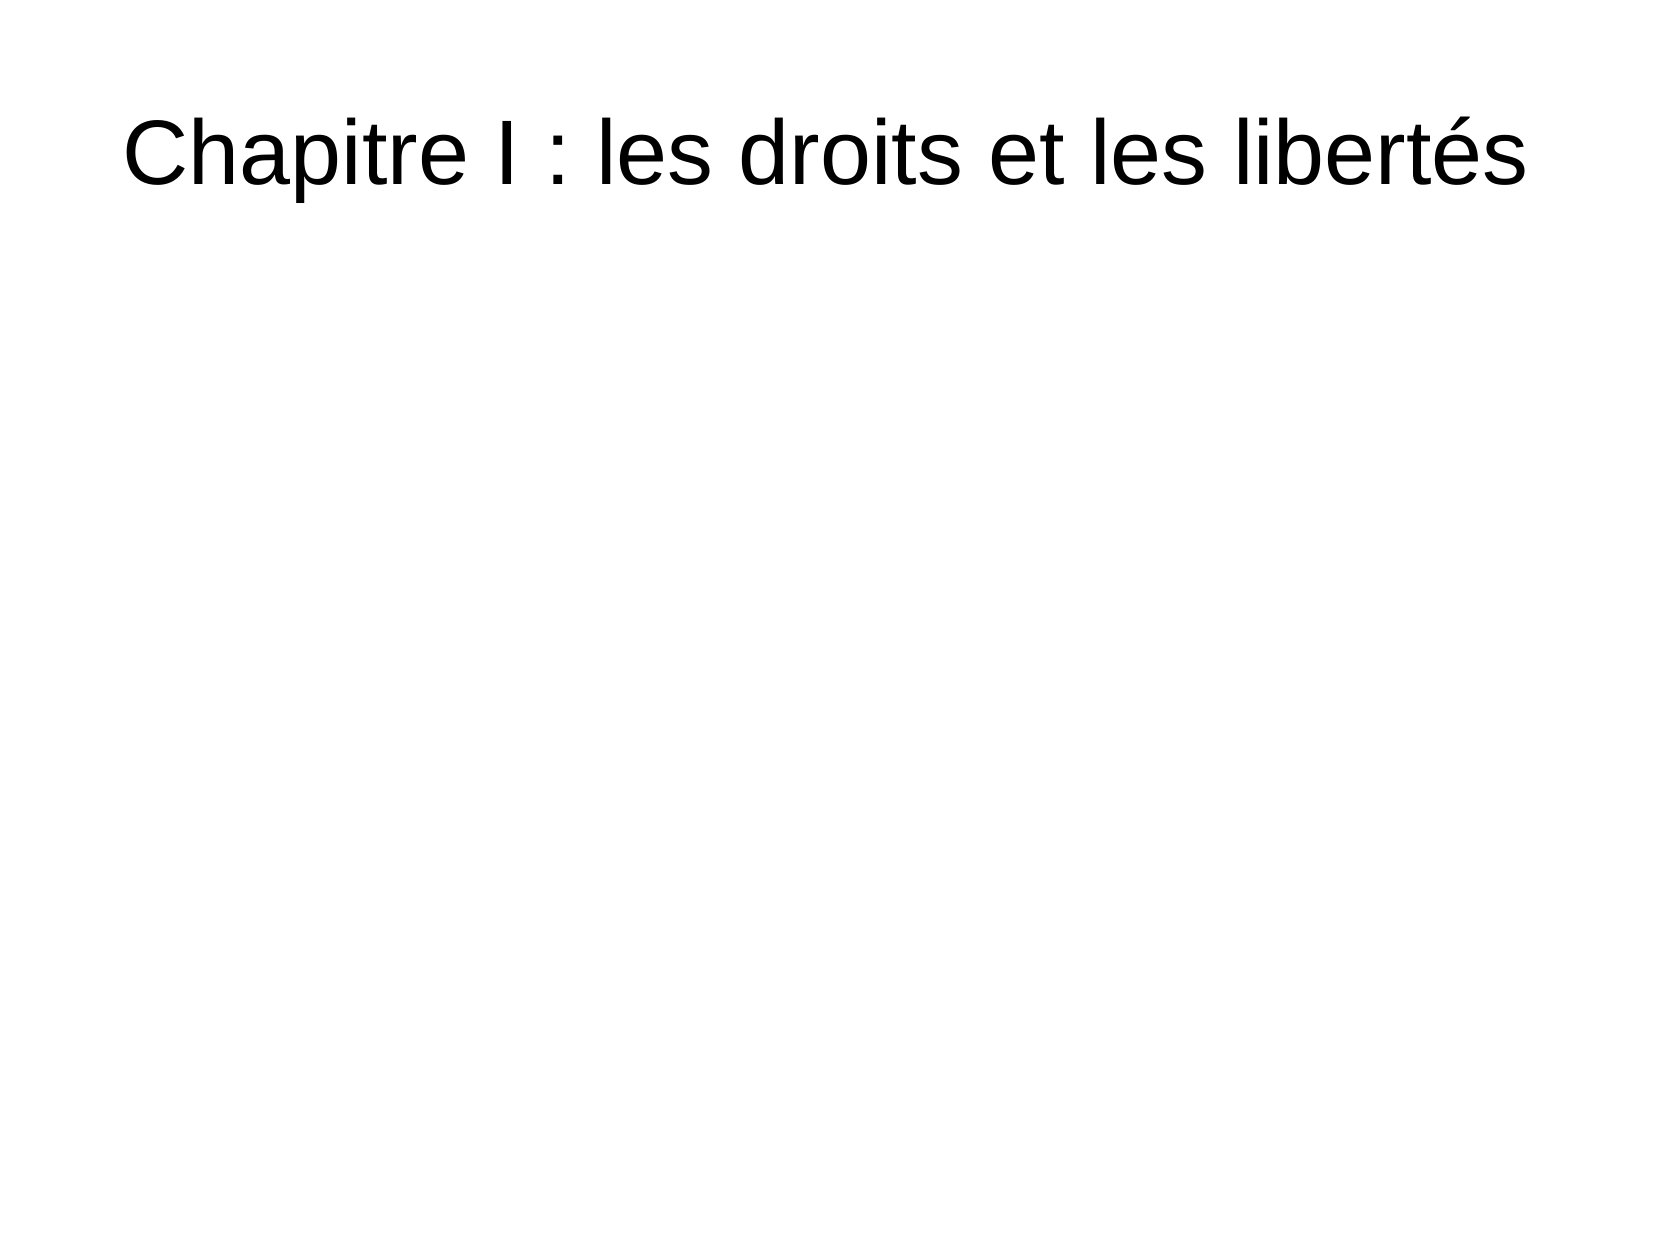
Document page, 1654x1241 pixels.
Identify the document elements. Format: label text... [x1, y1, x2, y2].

title Chapitre I : les droits et les libertés [82, 56, 1571, 250]
